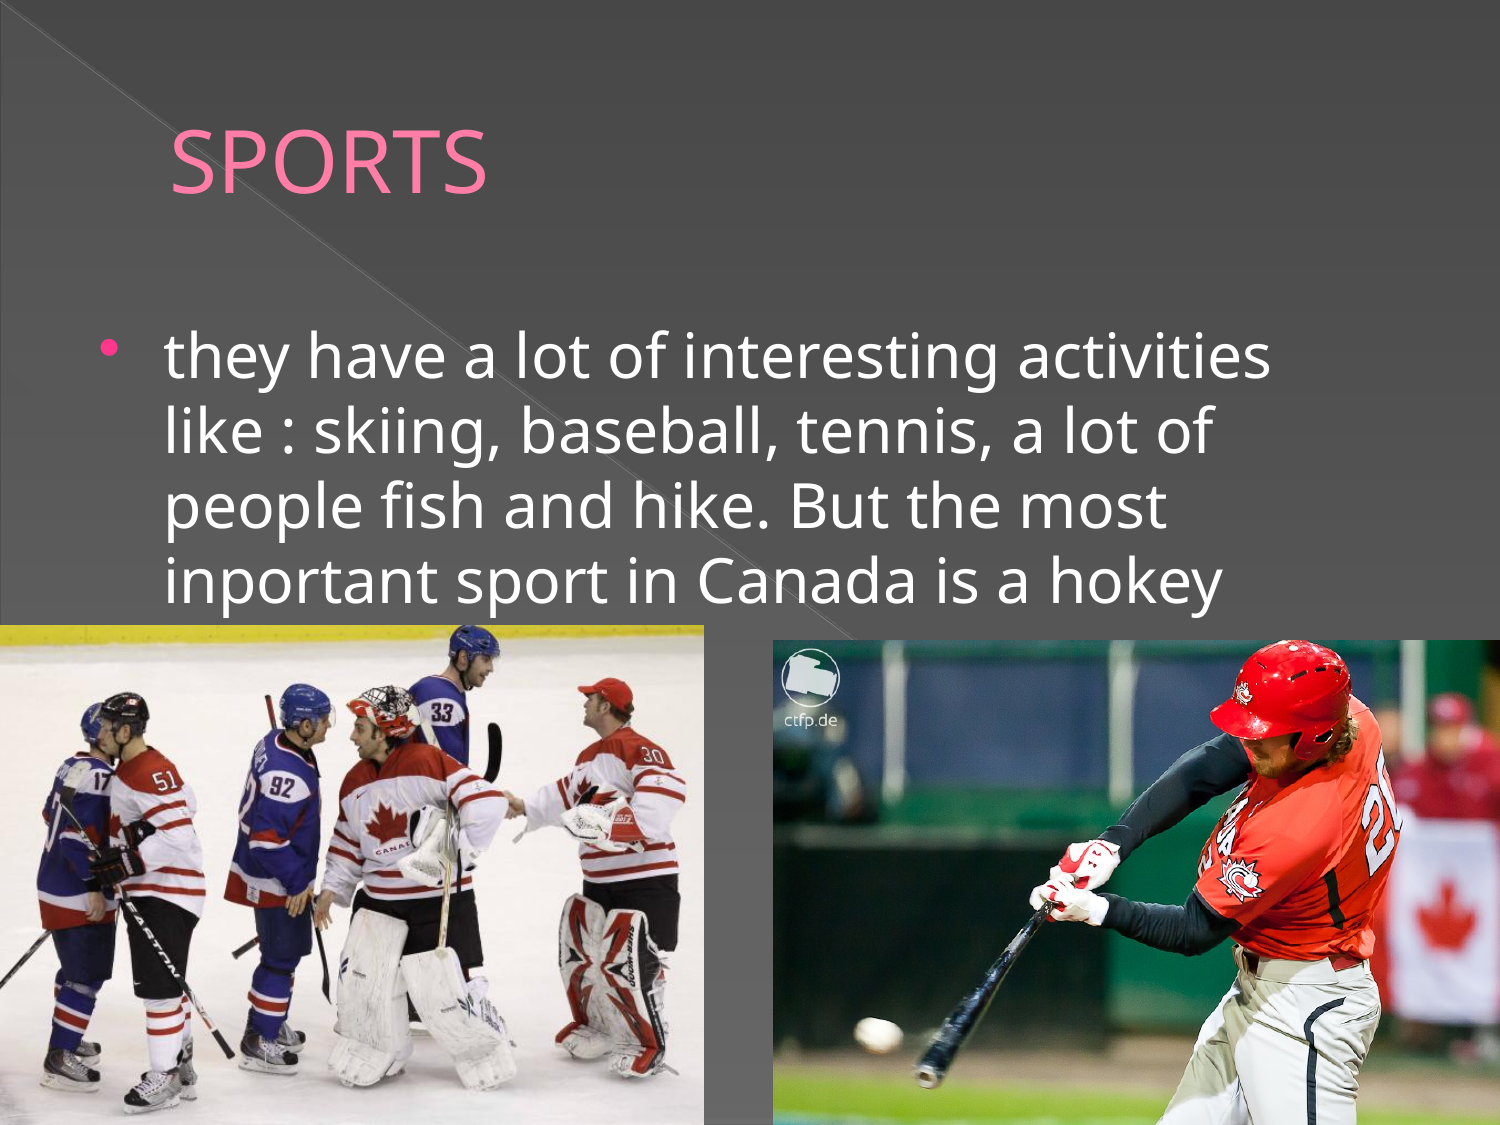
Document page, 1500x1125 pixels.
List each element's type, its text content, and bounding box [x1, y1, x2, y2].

picture [773, 640, 1500, 1125]
picture [0, 625, 704, 1125]
title SPORTS [75, 43, 1425, 274]
list they have a lot of interesting activities like : skiing, baseball, tennis, a lot of people fish and hike. But the most inportant sport in Canada is a hokey [75, 308, 1425, 1059]
